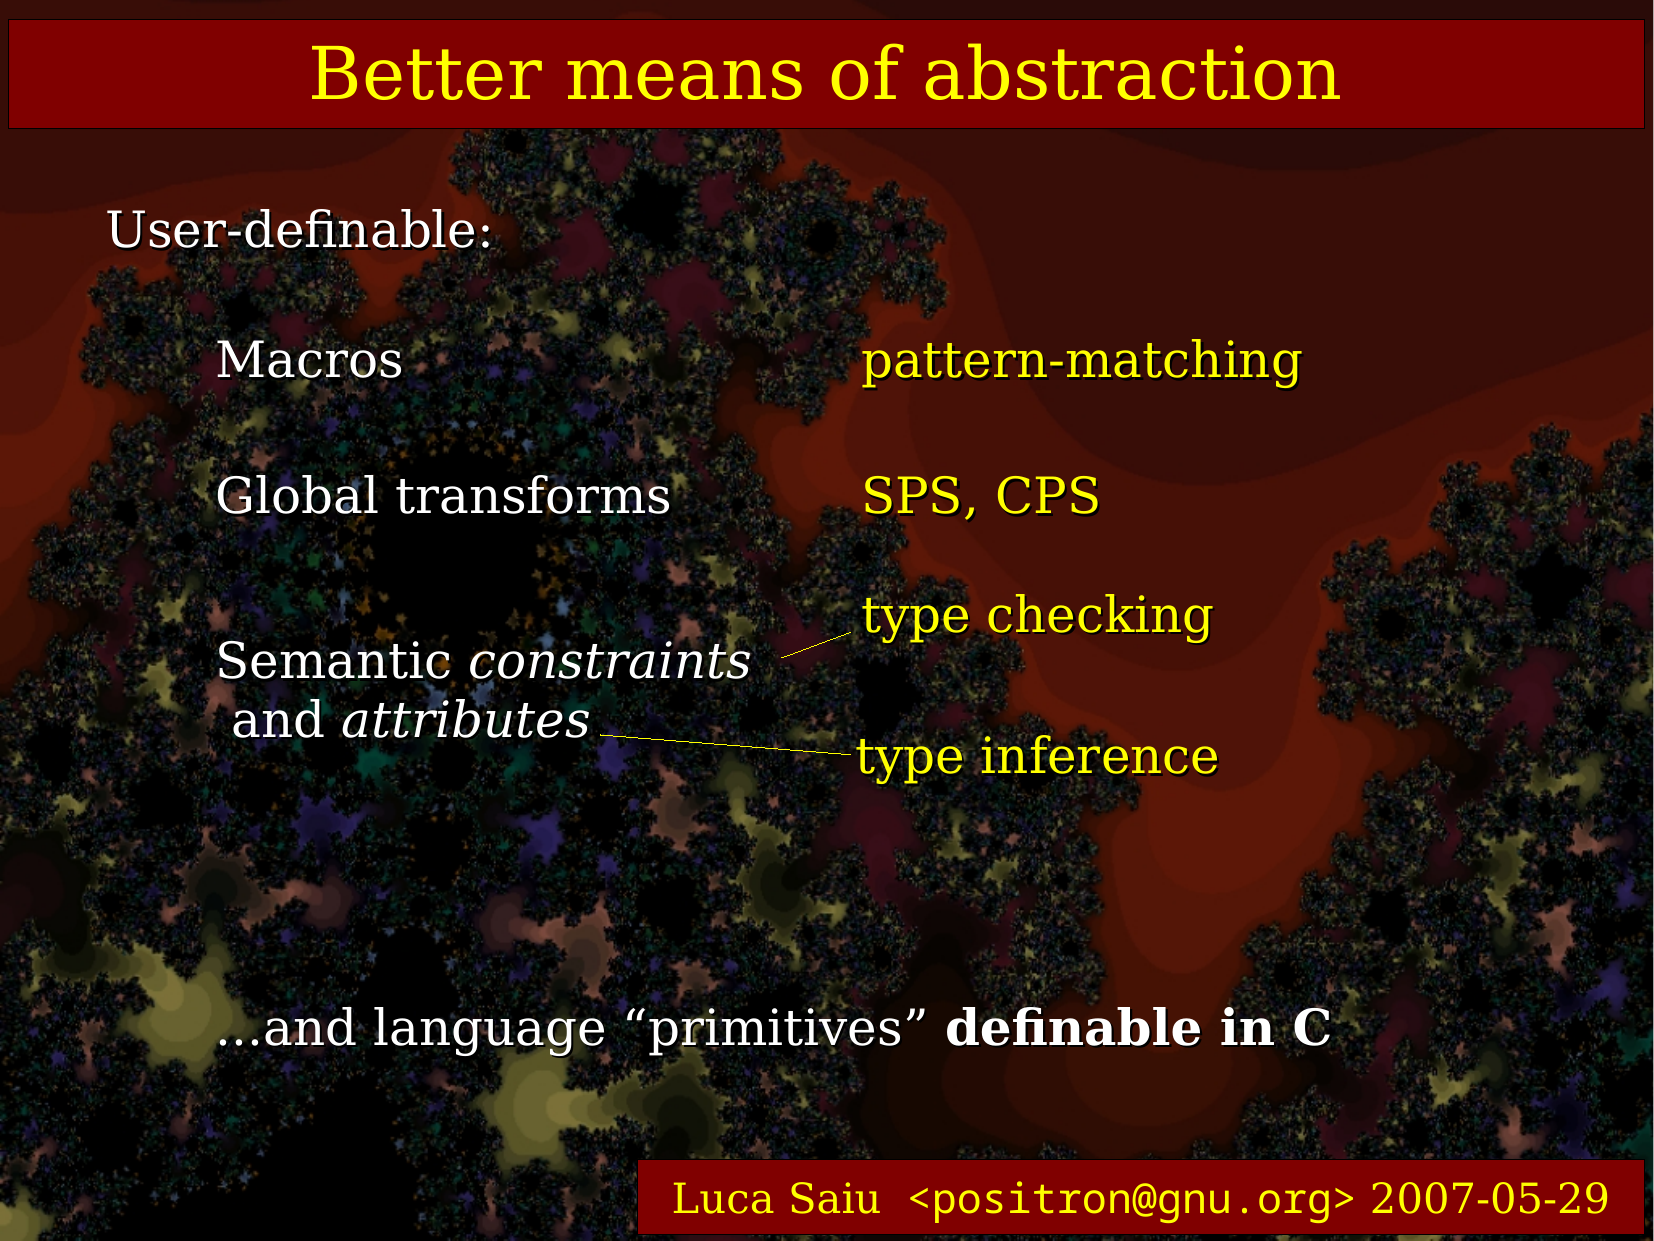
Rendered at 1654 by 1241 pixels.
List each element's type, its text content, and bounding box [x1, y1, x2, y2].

text_box type checking [861, 585, 1216, 644]
text_box Macros [199, 331, 420, 390]
text_box Luca Saiu <positron@gnu.org> 2007-05-29 [637, 1159, 1645, 1235]
text_box Semantic constraints and attributes [199, 632, 769, 750]
picture [0, 0, 1654, 1241]
text_box User-definable: [105, 201, 496, 260]
text_box ...and language “primitives” definable in C [199, 998, 1353, 1058]
text_box type inference [855, 727, 1221, 786]
text_box Better means of abstraction [8, 19, 1645, 129]
text_box SPS, CPS [860, 467, 1102, 526]
text_box Global transforms [199, 467, 689, 526]
text_box pattern-matching [860, 331, 1304, 390]
